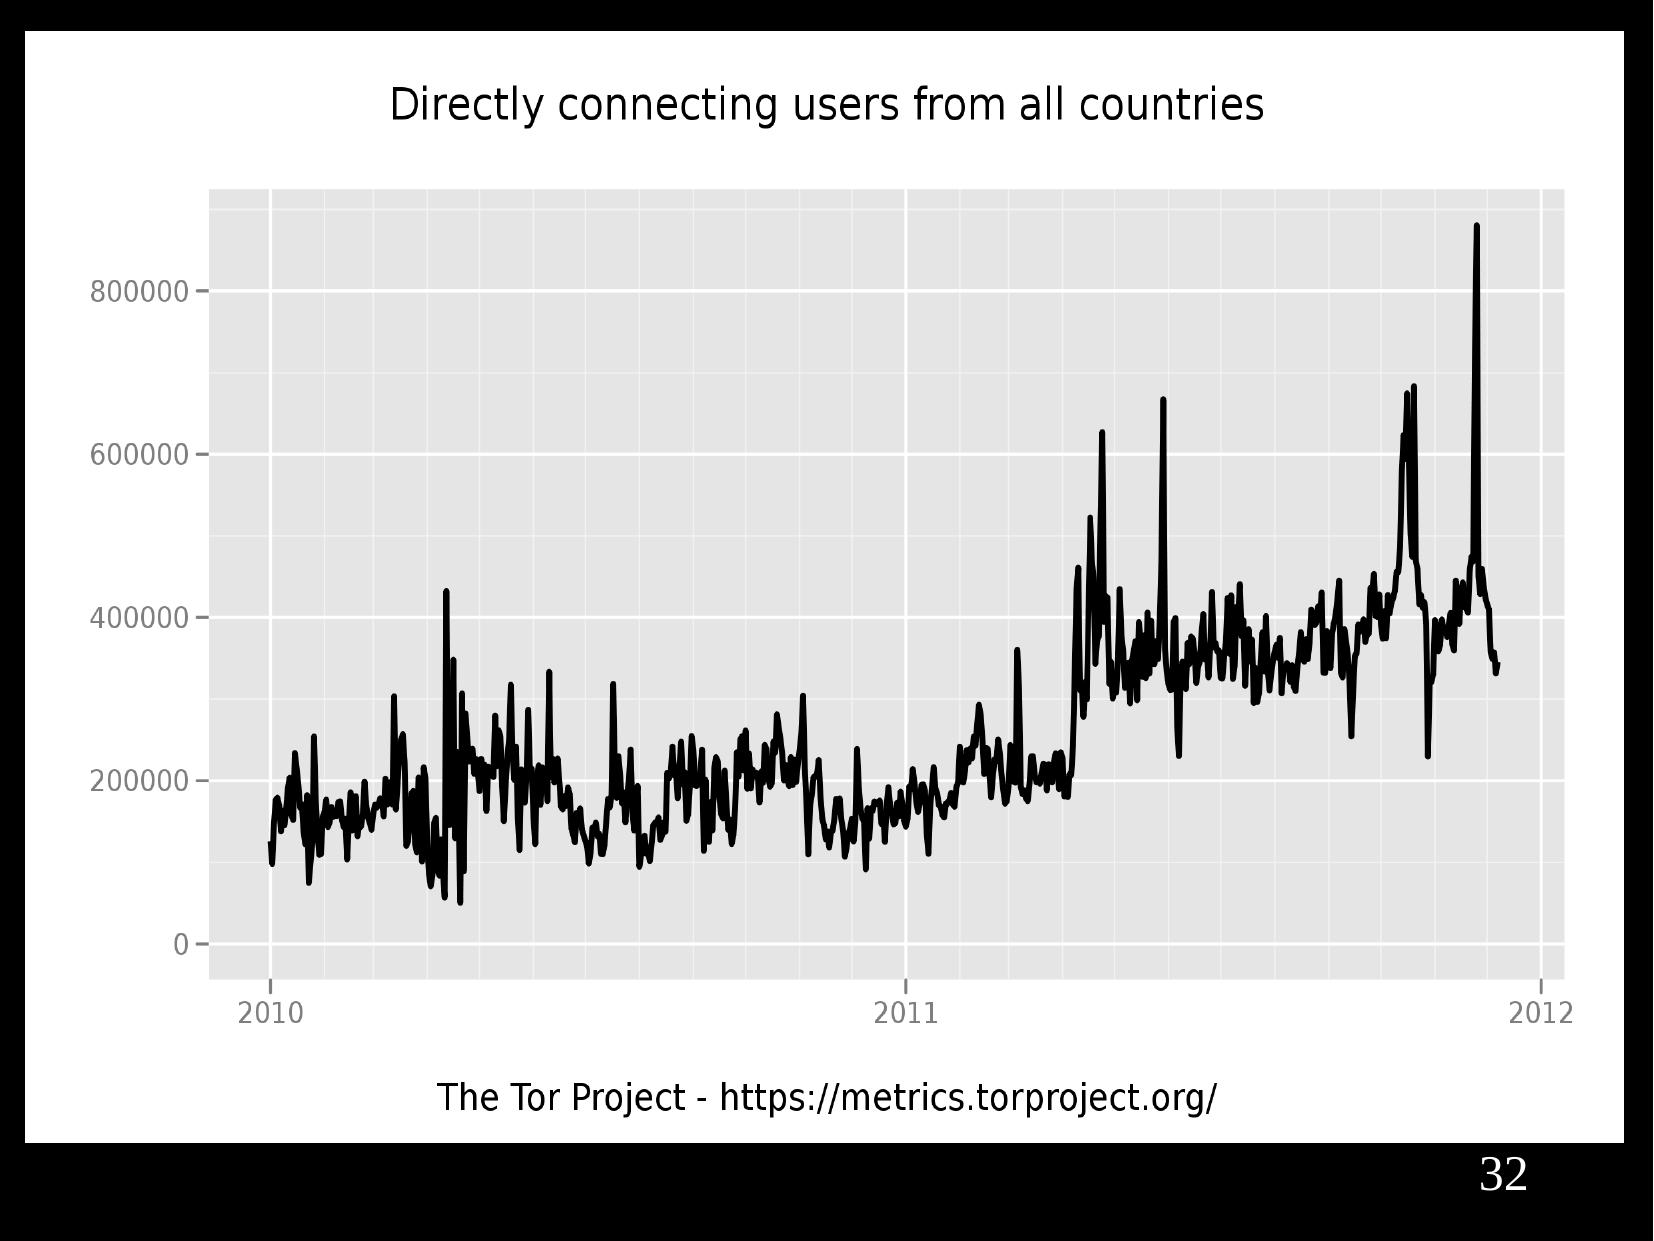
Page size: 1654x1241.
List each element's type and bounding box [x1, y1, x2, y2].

picture [25, 31, 1624, 1143]
